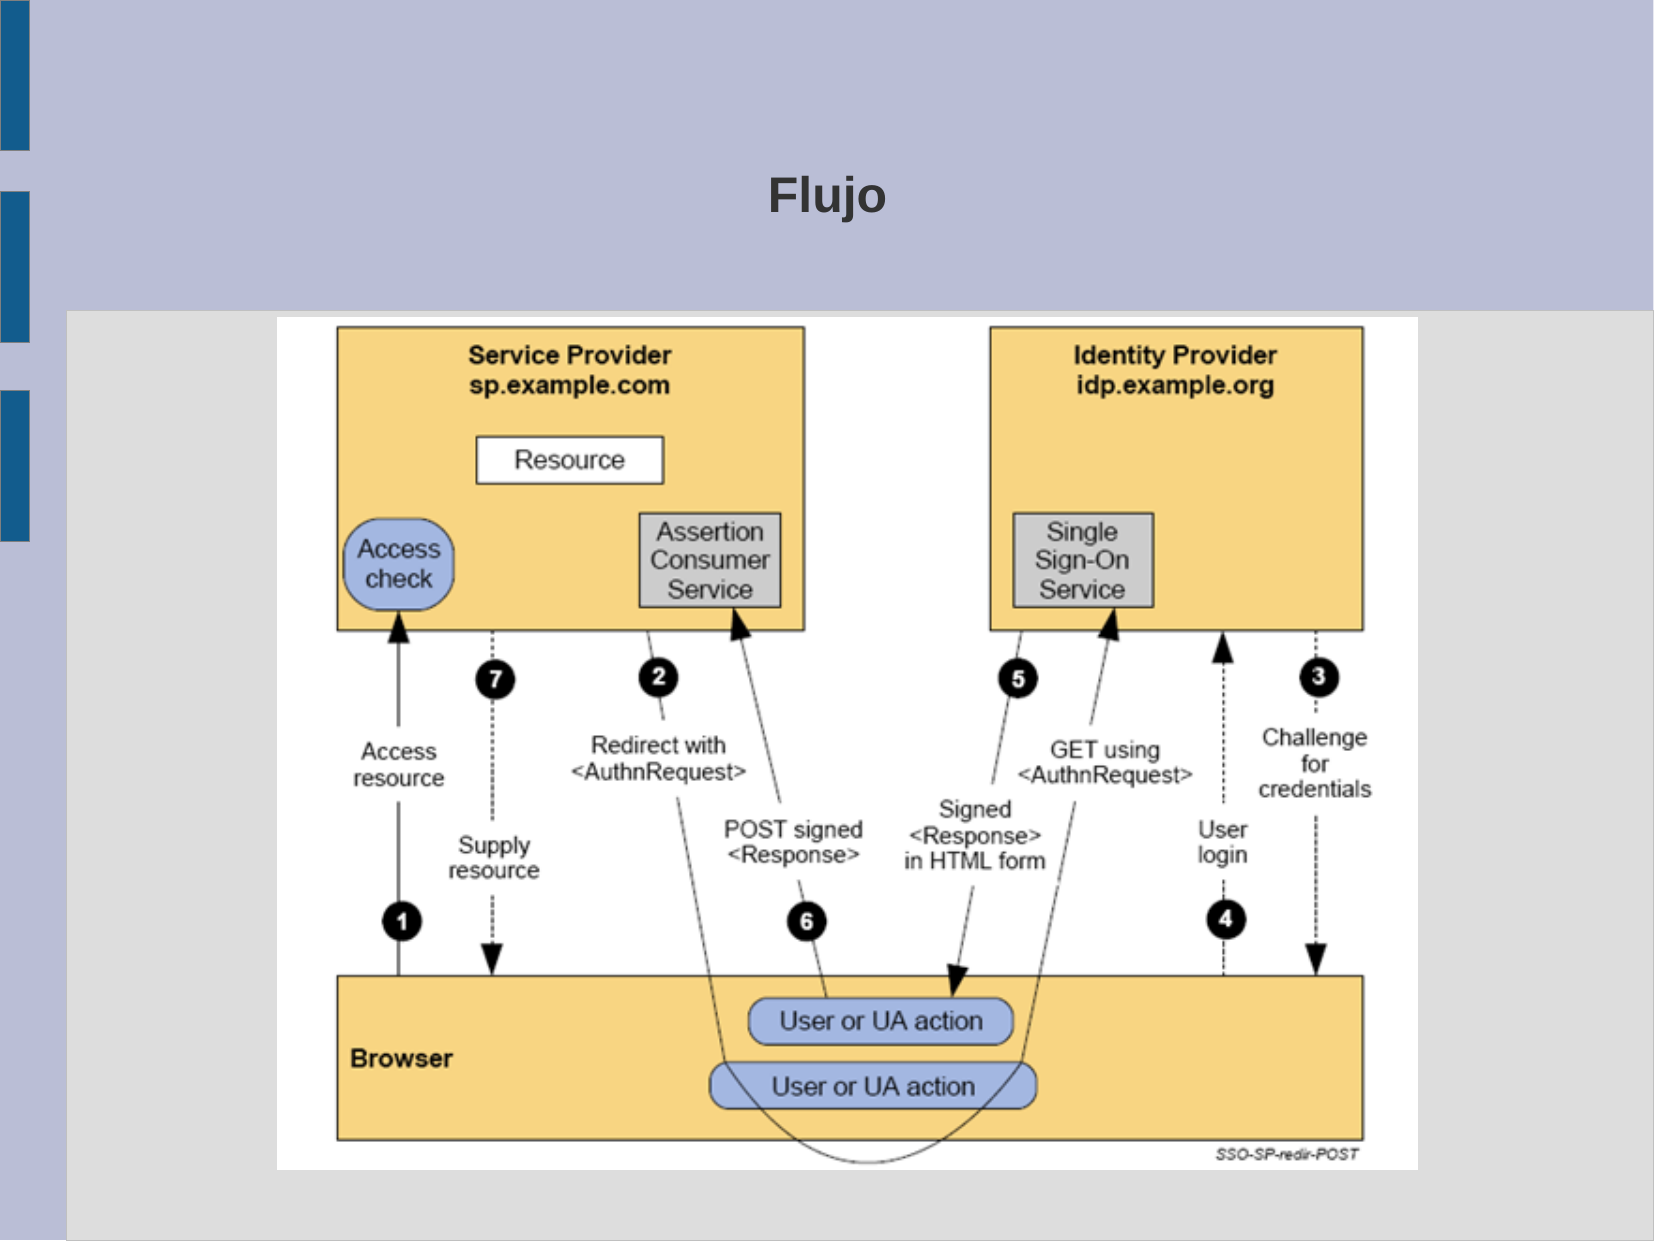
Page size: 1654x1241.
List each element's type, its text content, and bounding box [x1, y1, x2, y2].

title Flujo [121, 91, 1534, 299]
picture [277, 317, 1418, 1170]
